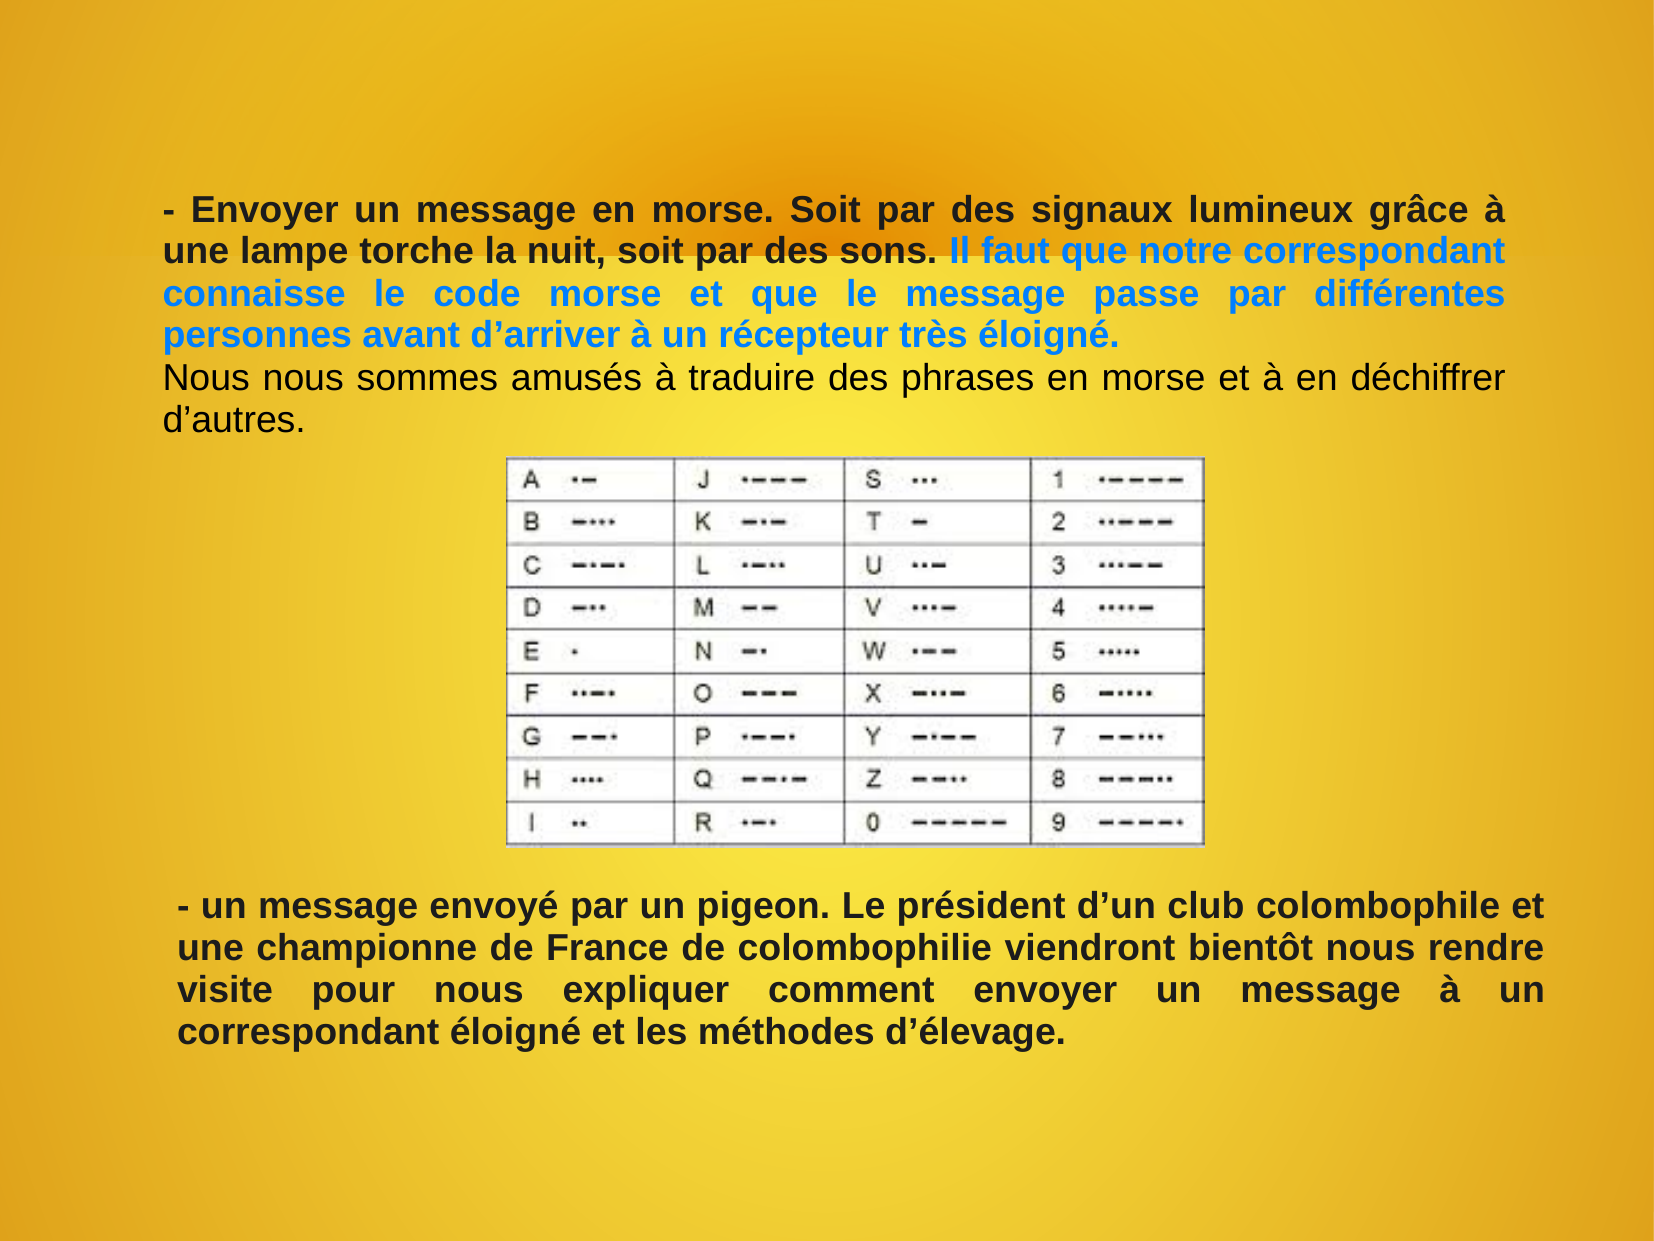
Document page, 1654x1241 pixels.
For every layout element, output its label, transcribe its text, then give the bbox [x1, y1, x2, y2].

picture [506, 456, 1205, 848]
text_box - Envoyer un message en morse. Soit par des signaux lumineux grâce à une lampe torche la nuit, soit par des sons. Il faut que notre correspondant connaisse le code morse et que le message passe par différentes personnes avant d’arriver à un récepteur très éloigné. Nous nous sommes amusés à traduire des phrases en morse et à en déchiffrer d’autres. [147, 180, 1521, 457]
text_box - un message envoyé par un pigeon. Le président d’un club colombophile et une championne de France de colombophilie viendront bientôt nous rendre visite pour nous expliquer comment envoyer un message à un correspondant éloigné et les méthodes d’élevage. [162, 877, 1570, 1067]
